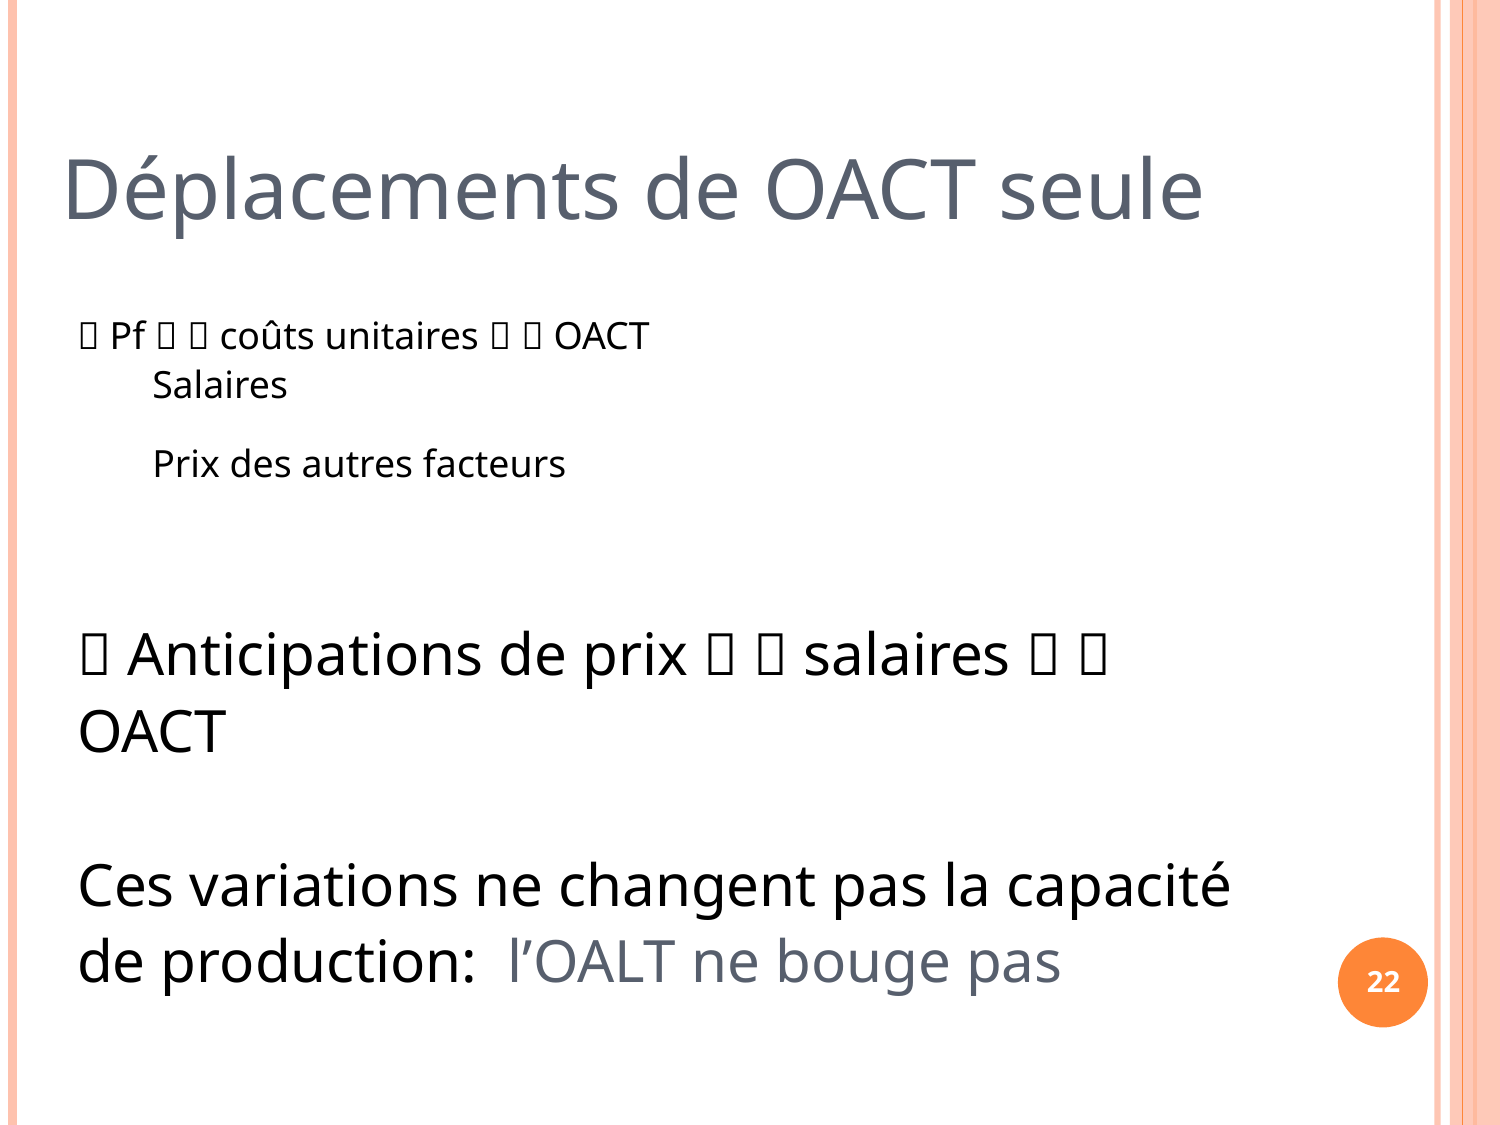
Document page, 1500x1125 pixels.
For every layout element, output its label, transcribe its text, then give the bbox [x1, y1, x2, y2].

title Déplacements de OACT seule [46, 37, 1418, 244]
list  Pf   coûts unitaires   OACT Salaires Prix des autres facteurs  Anticipations de prix   salaires   OACT Ces variations ne changent pas la capacité de production: l’OALT ne bouge pas [62, 299, 1288, 1100]
slide_number <numéro> [1333, 940, 1434, 1027]
